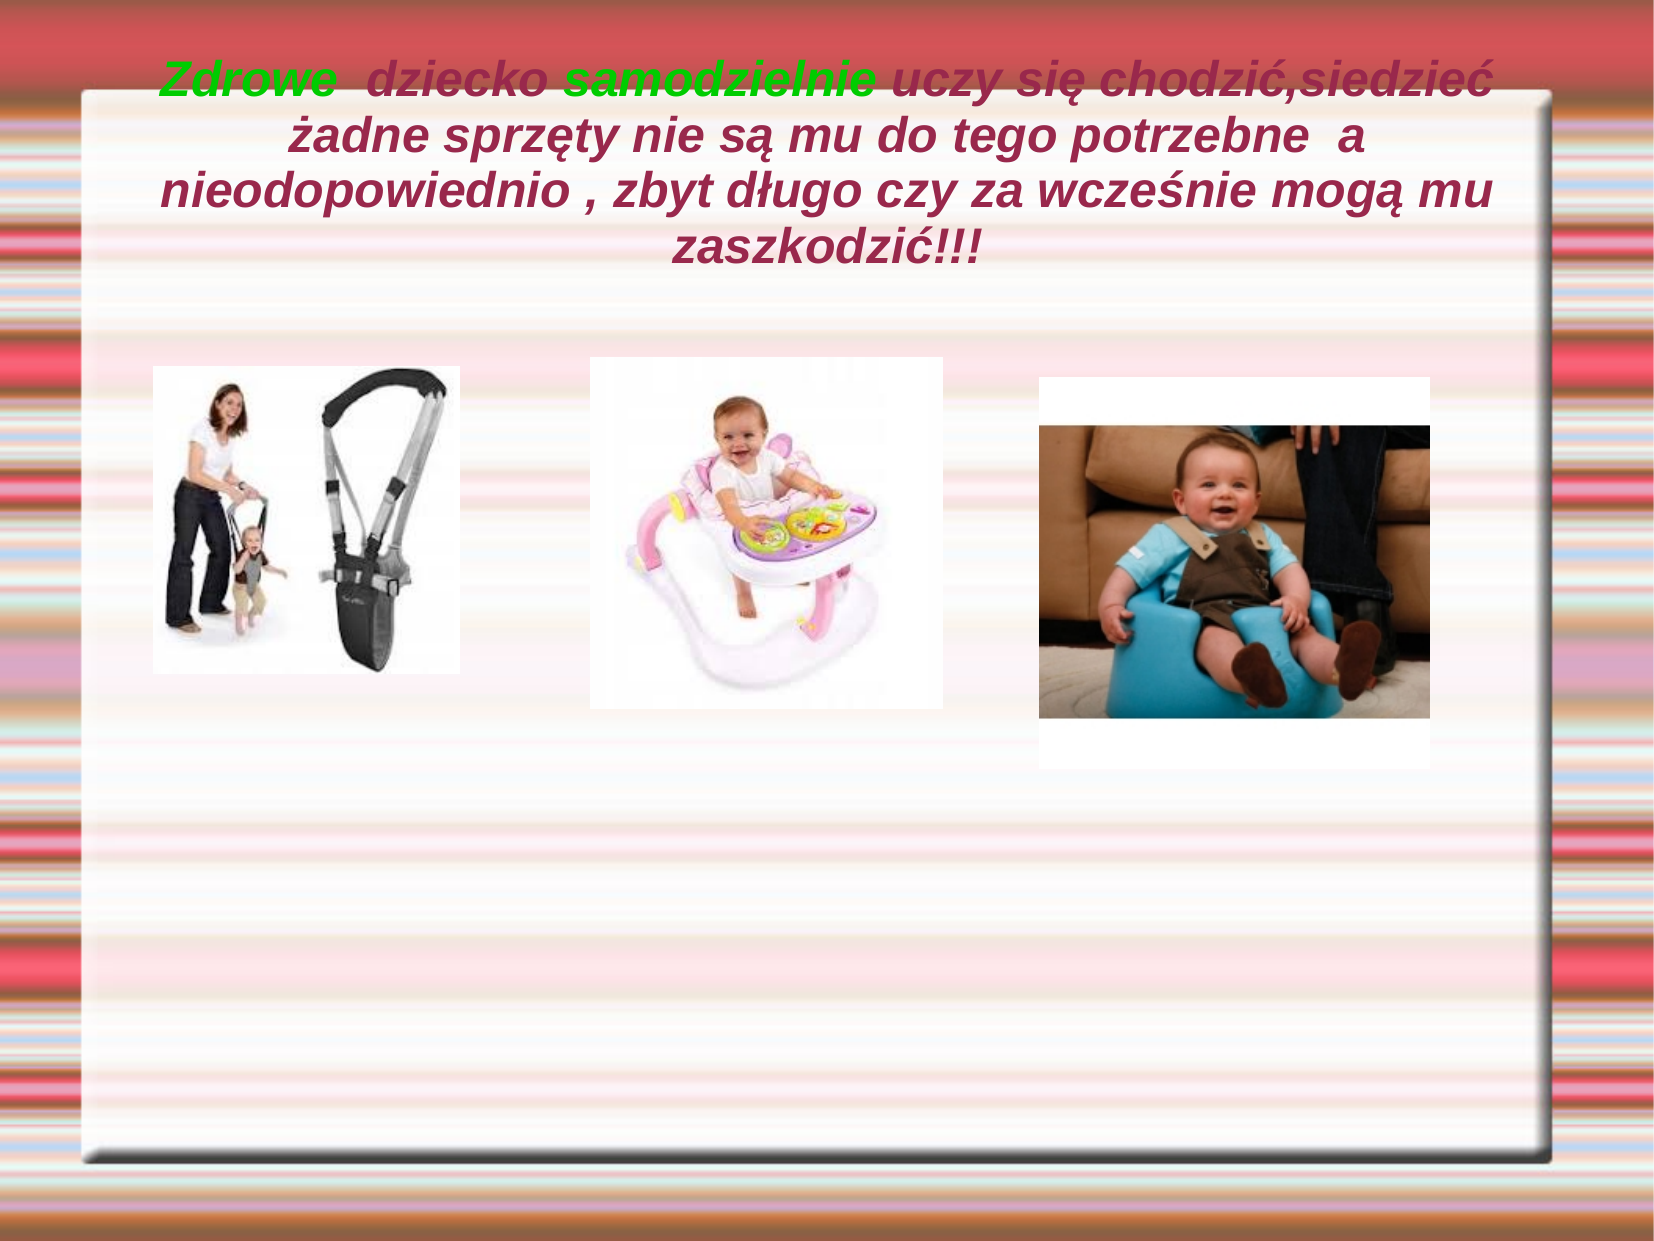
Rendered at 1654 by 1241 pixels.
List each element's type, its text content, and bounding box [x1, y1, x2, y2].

picture [0, 0, 1654, 1241]
title Zdrowe dziecko samodzielnie uczy się chodzić,siedzieć żadne sprzęty nie są mu do tego potrzebne a nieodopowiednio , zbyt długo czy za wcześnie mogą mu zaszkodzić!!! [121, 47, 1534, 390]
